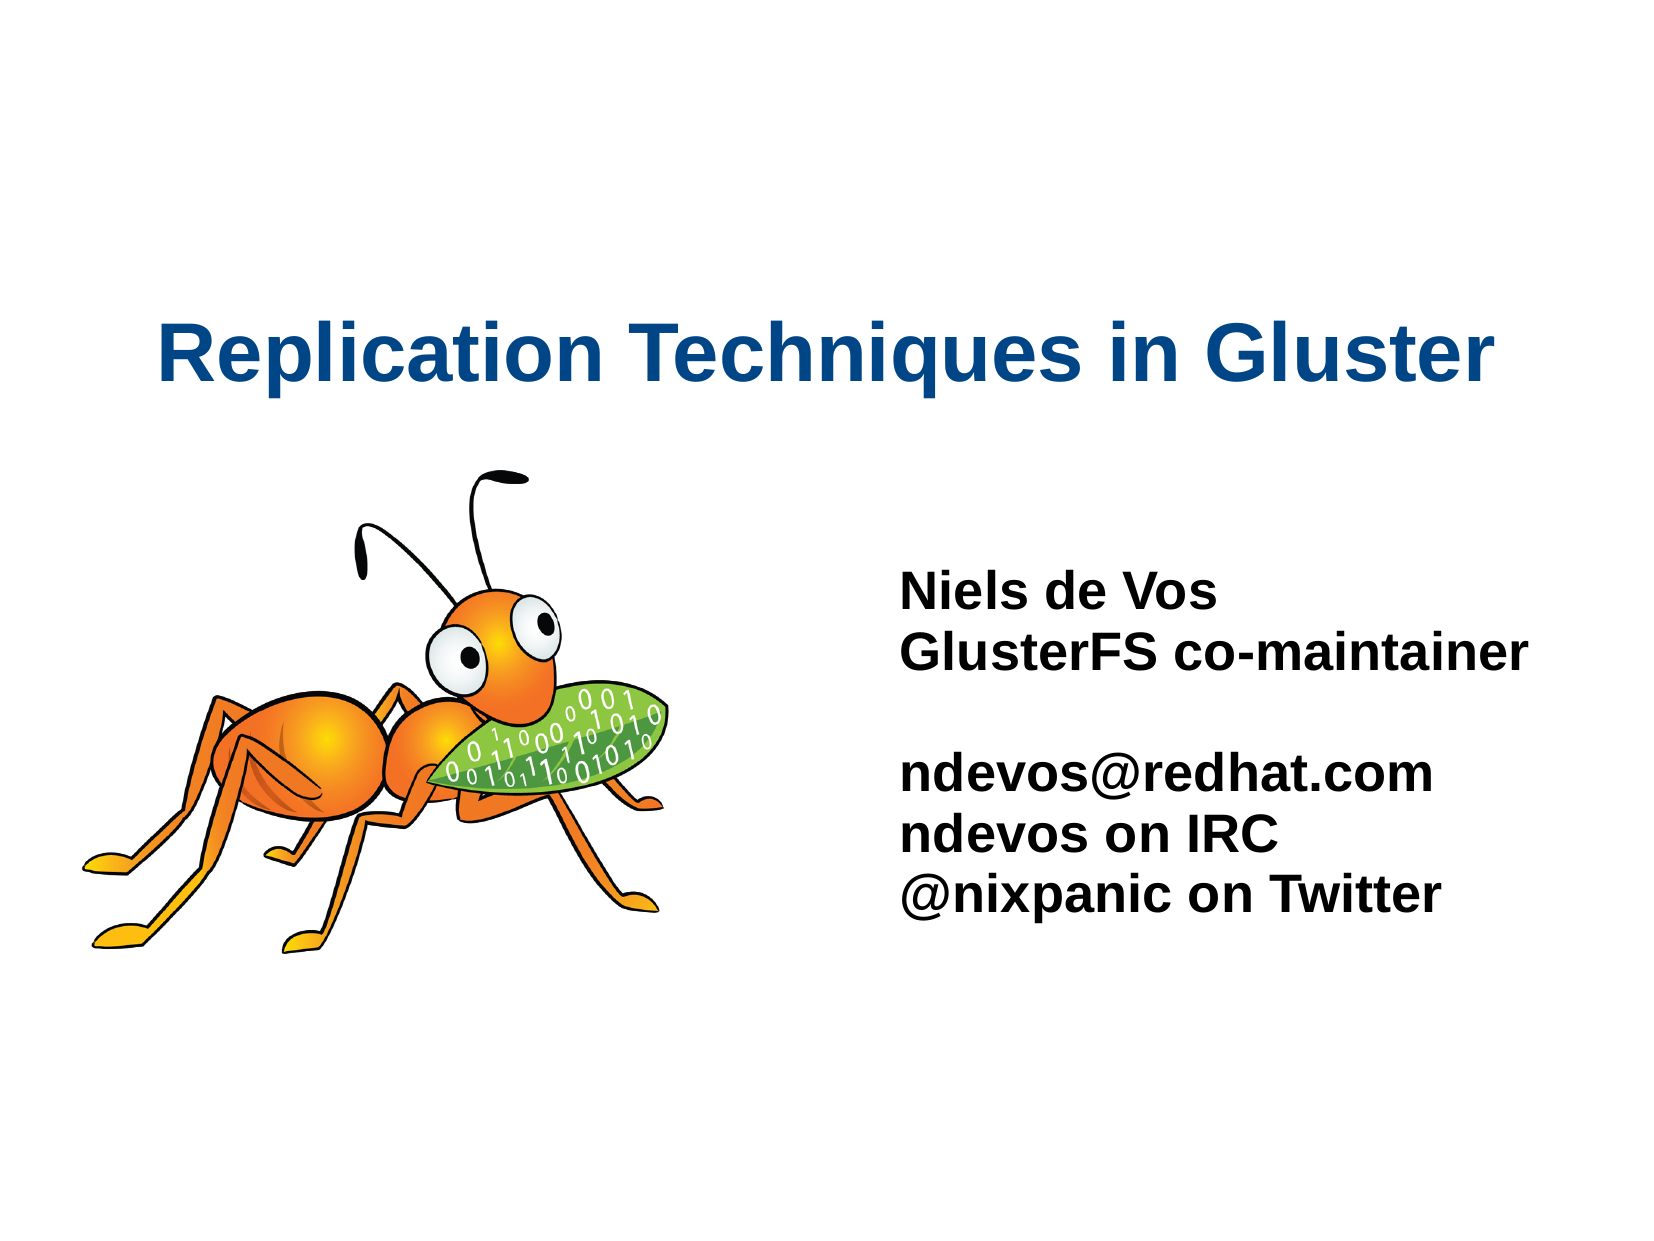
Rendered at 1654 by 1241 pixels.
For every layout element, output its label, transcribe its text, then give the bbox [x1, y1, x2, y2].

picture [74, 464, 676, 961]
subtitle Replication Techniques in Gluster [82, 213, 1571, 493]
text_box Niels de Vos GlusterFS co-maintainer ndevos@redhat.com ndevos on IRC @nixpanic on Twitter [885, 553, 1591, 932]
